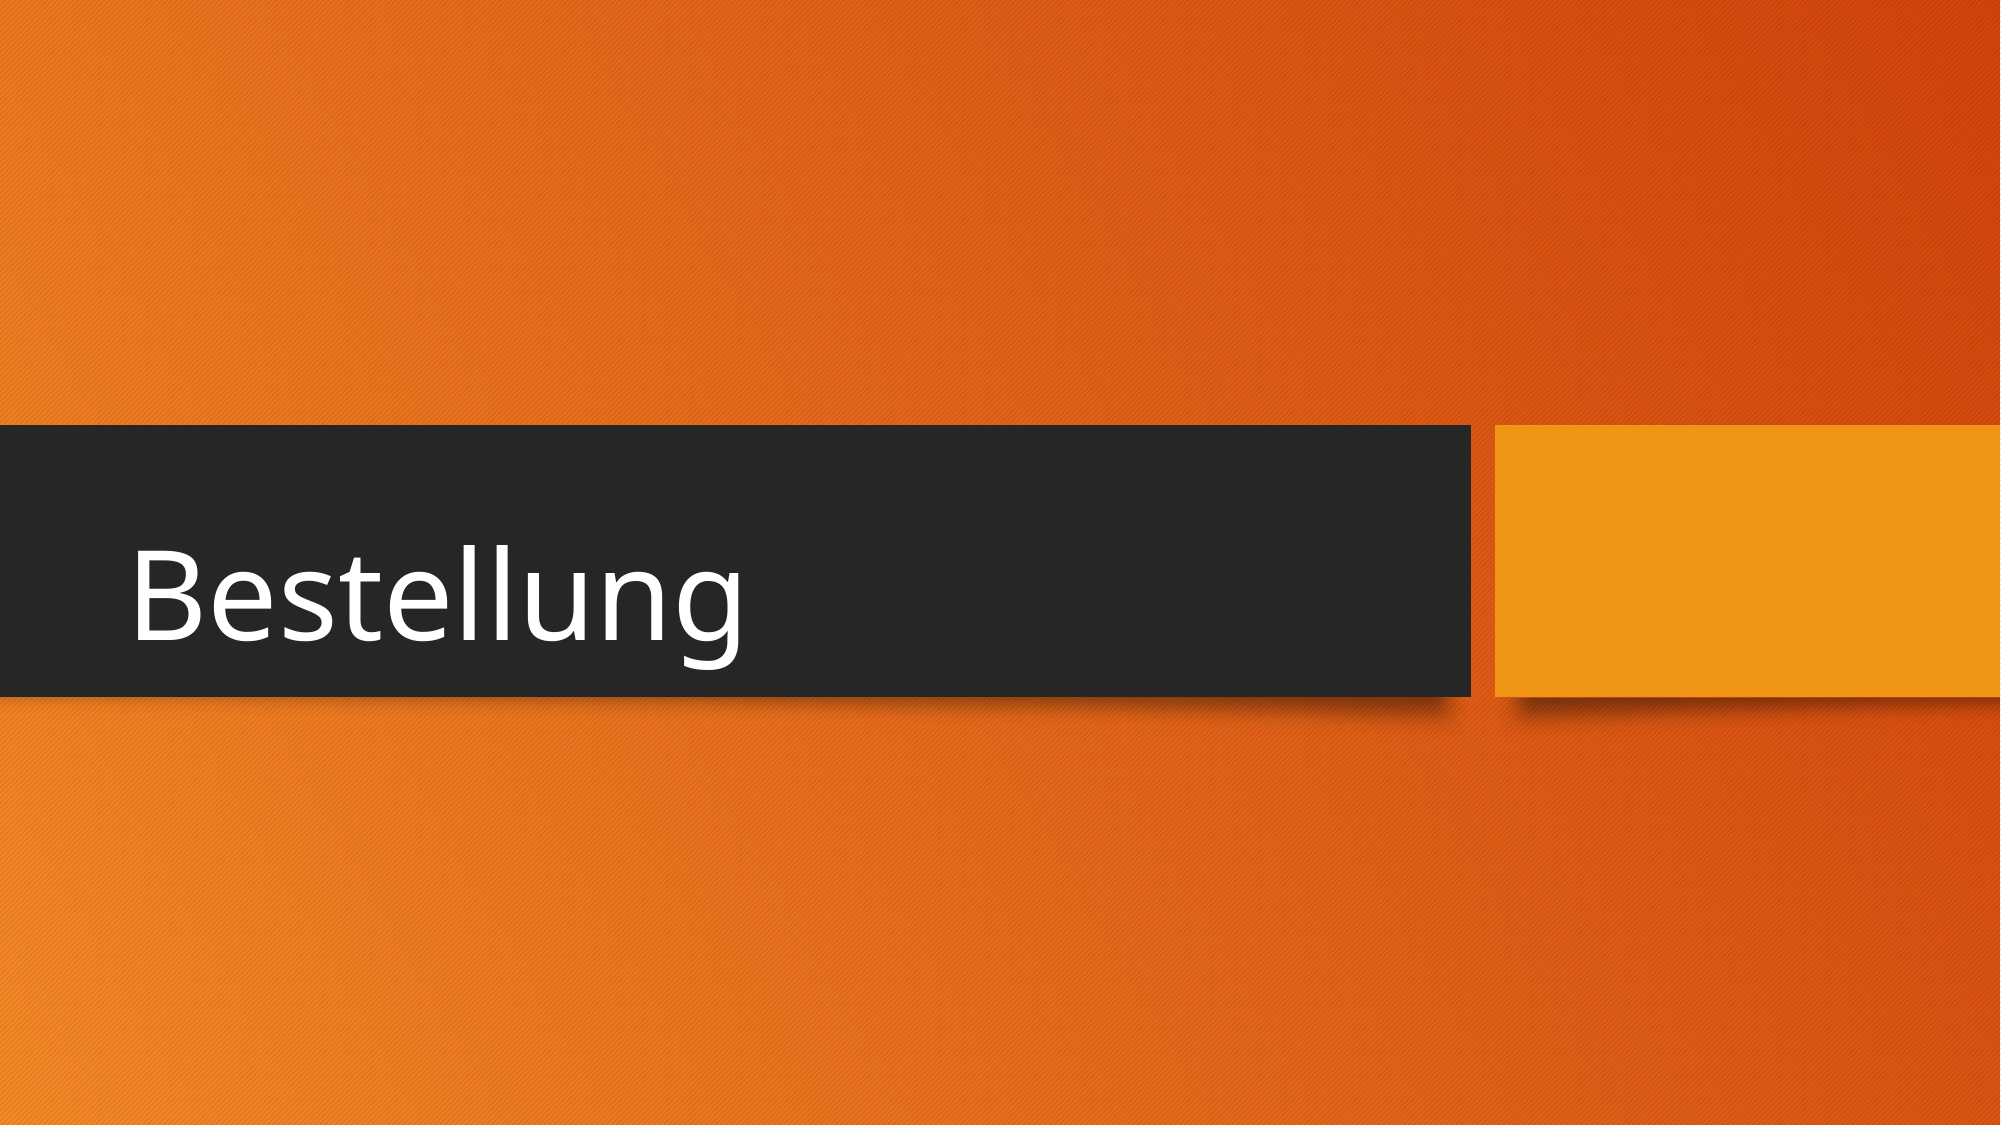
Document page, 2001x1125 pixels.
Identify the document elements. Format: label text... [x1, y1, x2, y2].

title Bestellung [111, 449, 1448, 676]
